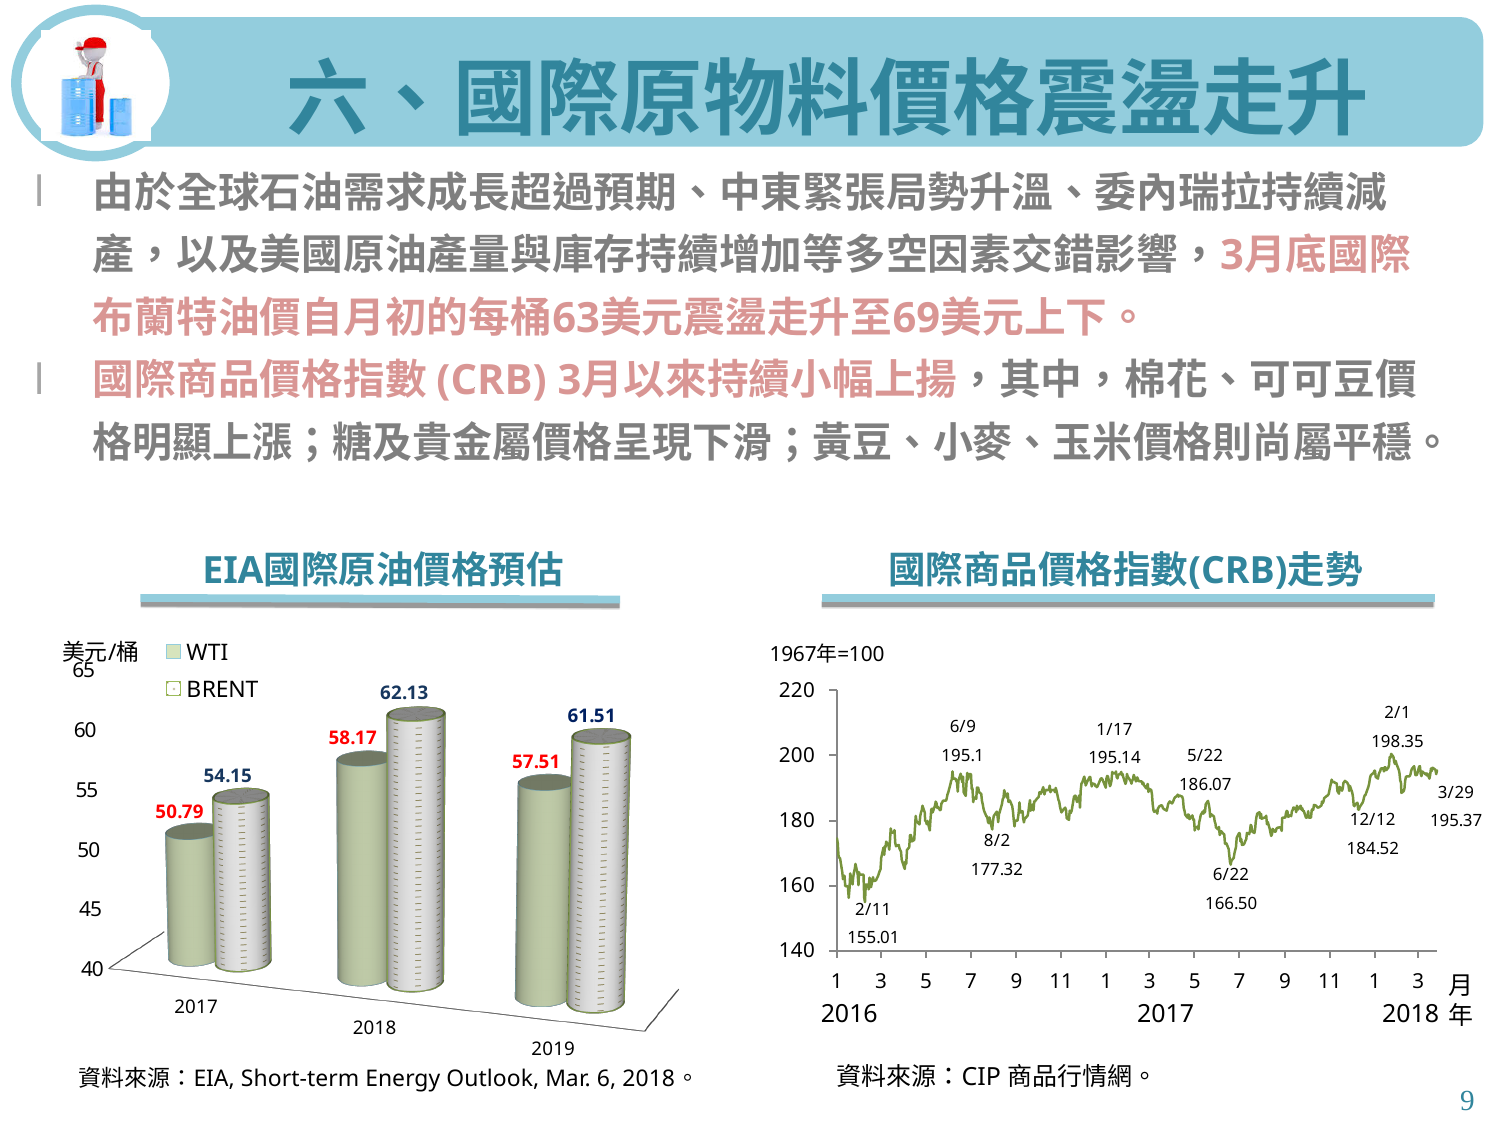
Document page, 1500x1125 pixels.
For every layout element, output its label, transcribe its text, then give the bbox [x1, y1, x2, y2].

picture [41, 30, 151, 141]
text_box 資料來源：EIA, Short-term Energy Outlook, Mar. 6, 2018。 [63, 1063, 722, 1099]
title 六、國際原物料價格震盪走升 [174, 37, 1482, 129]
text_box 資料來源：CIP 商品行情網。 [821, 1049, 1343, 1099]
chart [23, 629, 749, 1063]
text_box 2016 2017 2018 [805, 997, 1423, 1036]
picture [775, 661, 1489, 997]
text_box EIA國際原油價格預估 [126, 538, 640, 600]
text_box 國際商品價格指數(CRB)走勢 [825, 538, 1426, 594]
text_box 月 年 [1423, 962, 1499, 1045]
text_box 1967年=100 [754, 633, 907, 673]
text_box 由於全球石油需求成長超過預期、中東緊張局勢升溫、委內瑞拉持續減 產，以及美國原油產量與庫存持續增加等多空因素交錯影響，3月底國際 布蘭特油價自月初的每桶63美元震盪走升至69美元上下。 國際商品價格指數 (CRB) 3月以來持續小幅上揚，其中，棉花、可可豆價 格明顯上漲；糖及貴金屬價格呈現下滑；黃豆、小麥、玉米價格則尚屬平穩。 [18, 165, 1469, 504]
